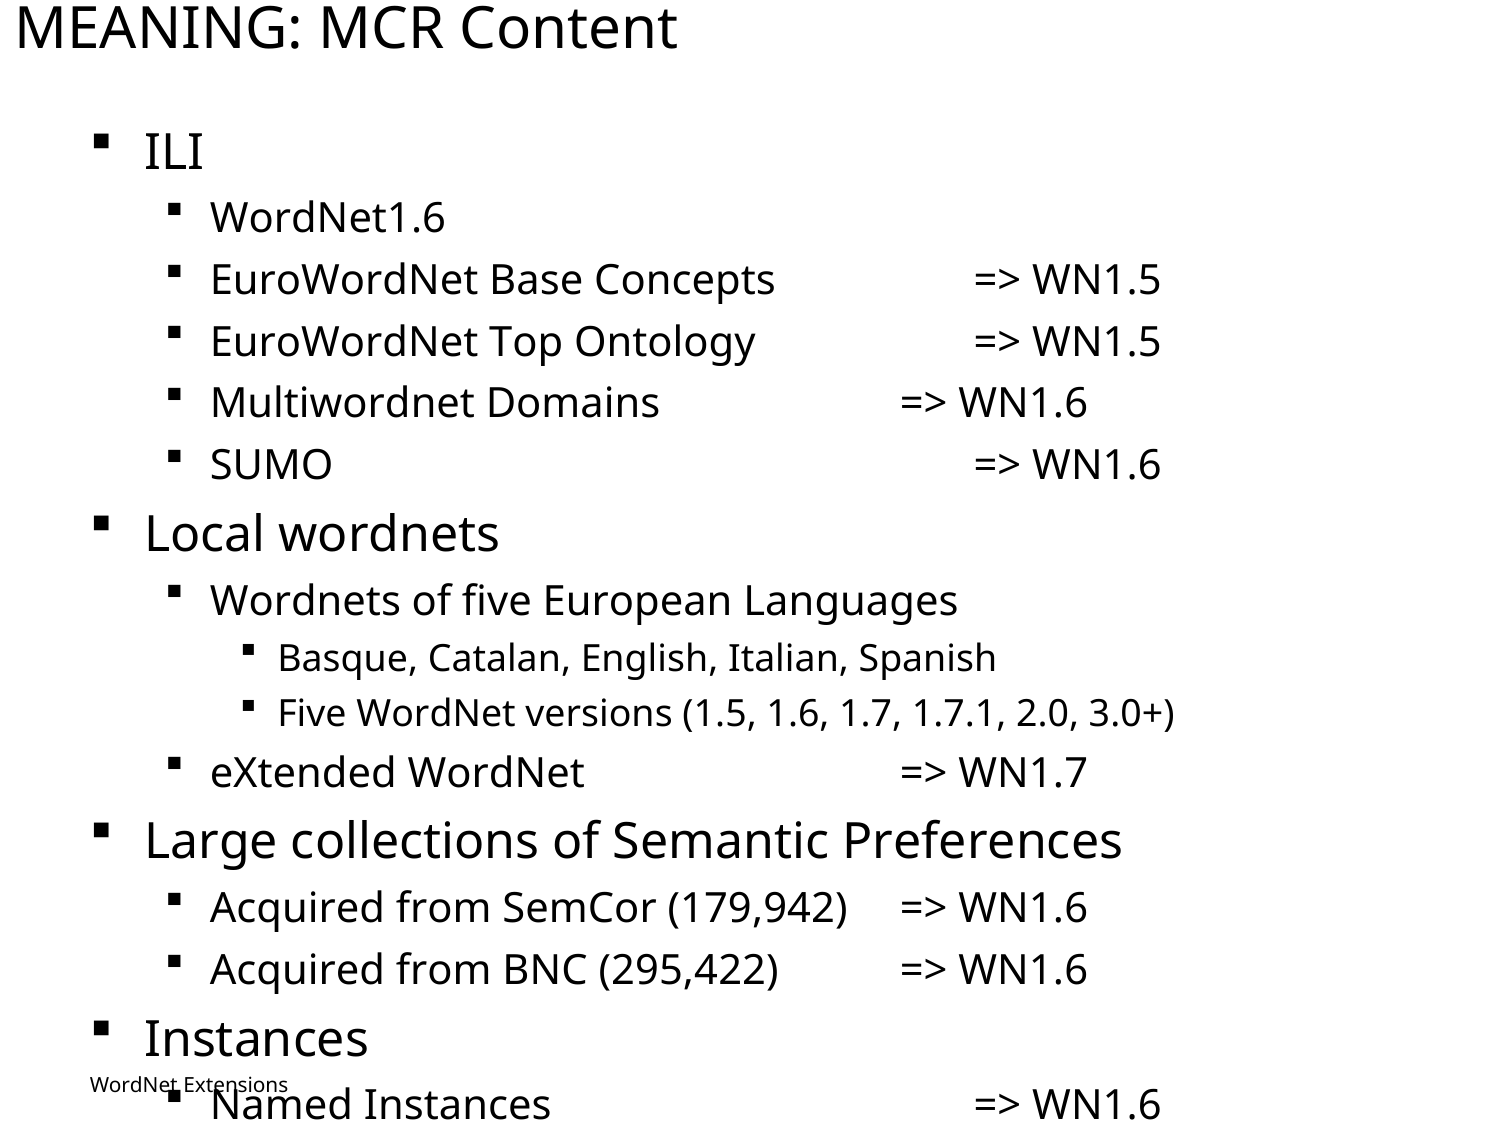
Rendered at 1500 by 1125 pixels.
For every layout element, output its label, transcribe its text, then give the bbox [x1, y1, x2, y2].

list ILI WordNet1.6 EuroWordNet Base Concepts => WN1.5 EuroWordNet Top Ontology => WN1.5 Multiwordnet Domains => WN1.6 SUMO => WN1.6 Local wordnets Wordnets of five European Languages Basque, Catalan, English, Italian, Spanish Five WordNet versions (1.5, 1.6, 1.7, 1.7.1, 2.0, 3.0+) eXtended WordNet => WN1.7 Large collections of Semantic Preferences Acquired from SemCor (179,942) => WN1.6 Acquired from BNC (295,422) => WN1.6 Instances Named Instances => WN1.6 [75, 112, 1438, 1035]
title MEANING: MCR Content [0, 0, 1500, 70]
